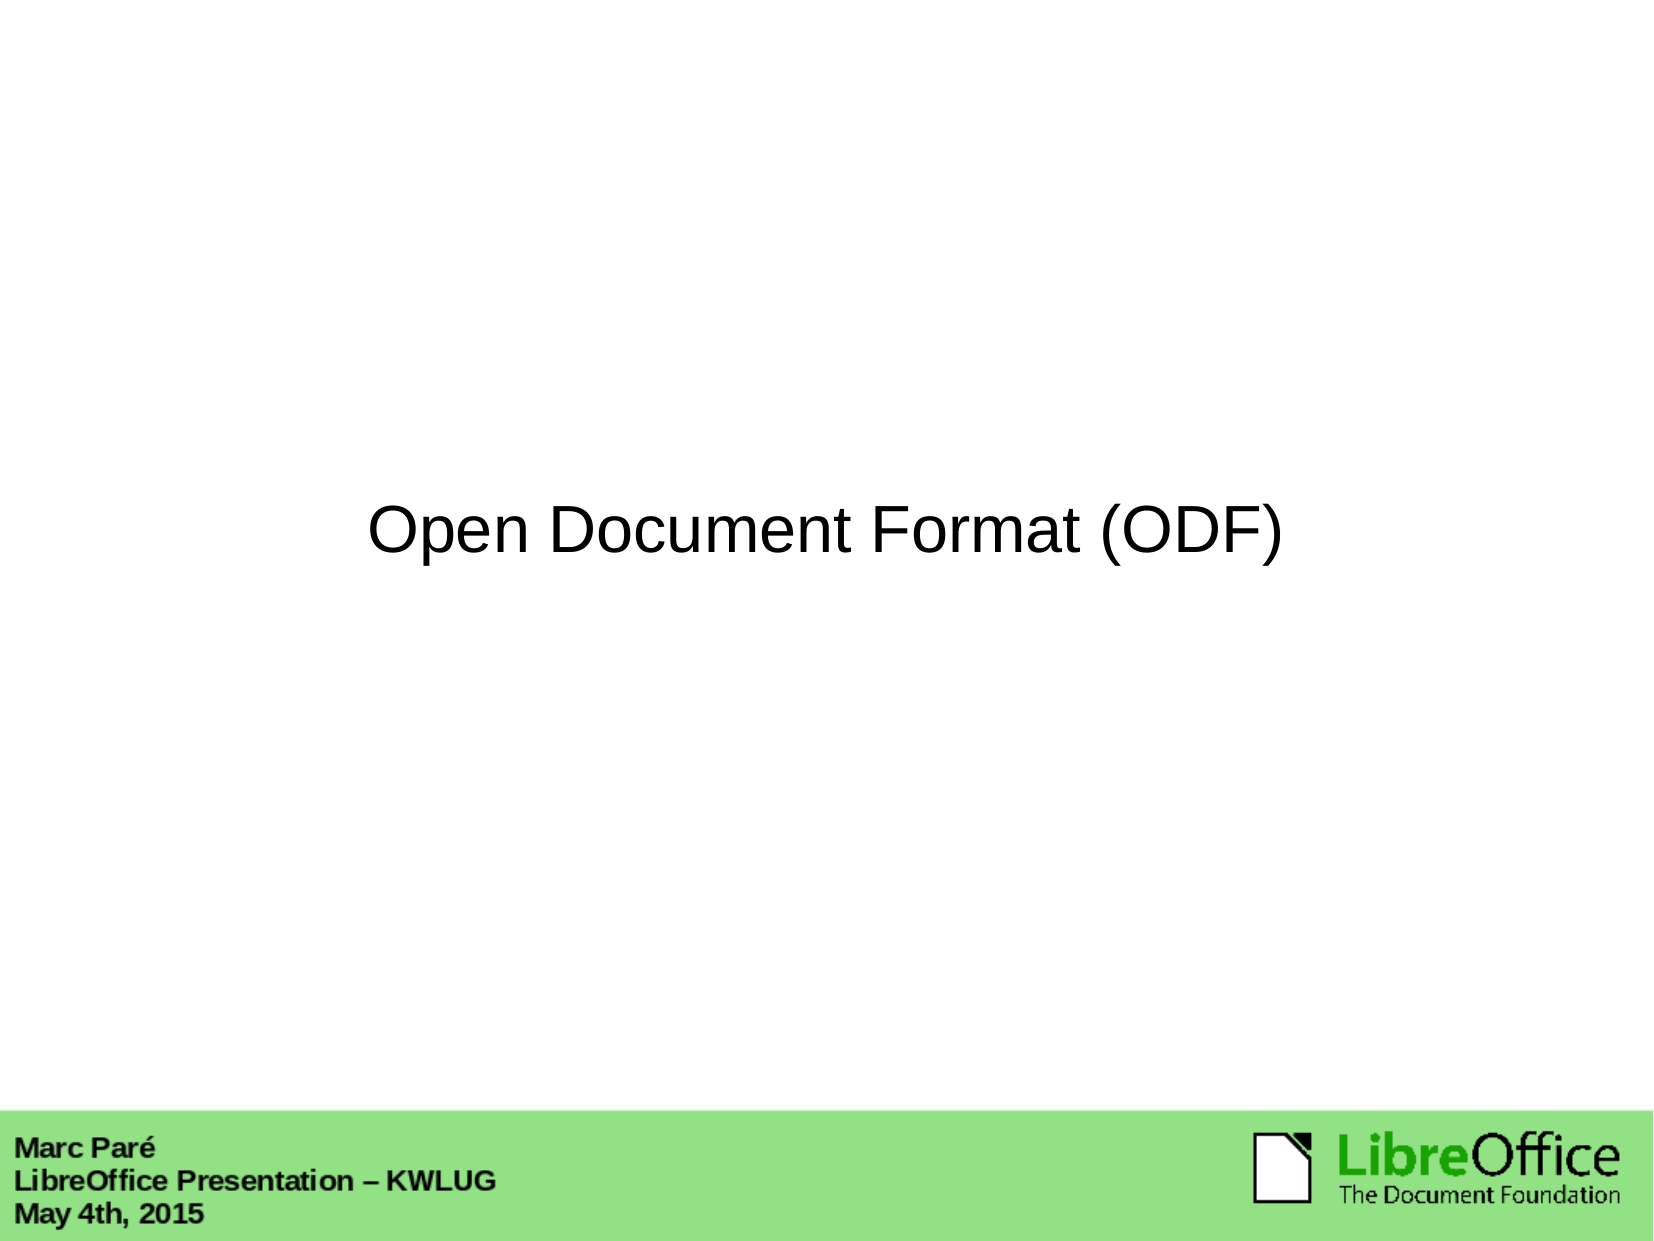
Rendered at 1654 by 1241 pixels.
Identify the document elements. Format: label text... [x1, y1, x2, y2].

subtitle Open Document Format (ODF) [82, 49, 1571, 1010]
picture [0, 0, 1654, 1241]
